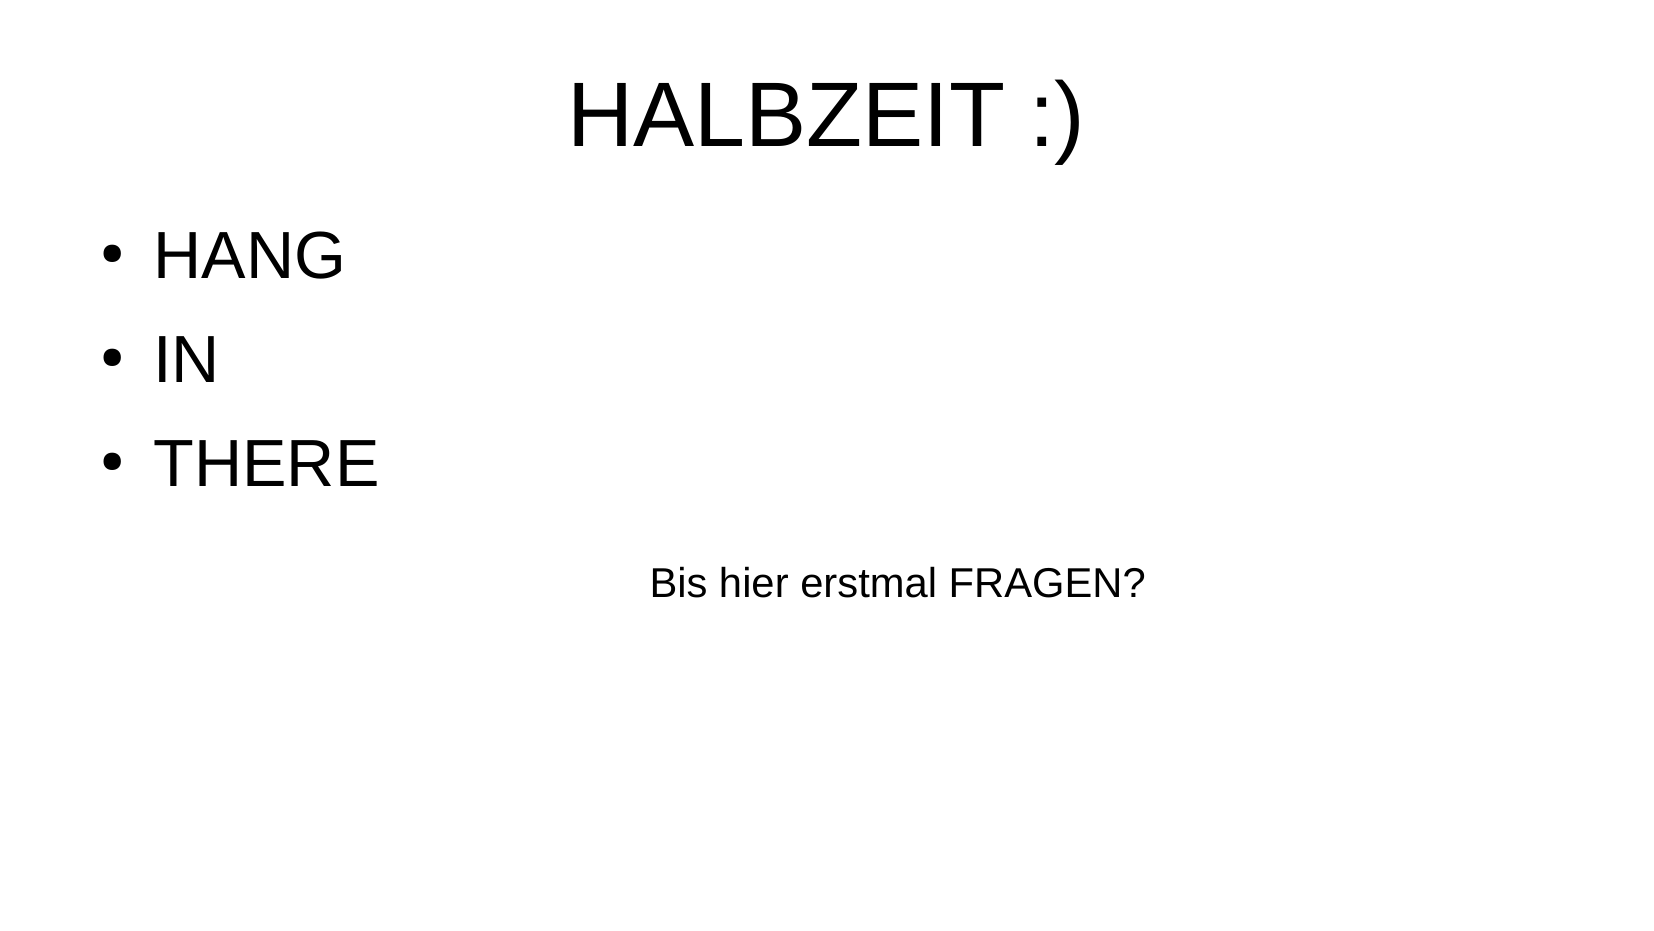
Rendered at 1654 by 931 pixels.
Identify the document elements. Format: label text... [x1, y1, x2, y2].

list HANG IN THERE Bis hier erstmal FRAGEN? [82, 217, 1571, 758]
title HALBZEIT :) [82, 37, 1571, 193]
